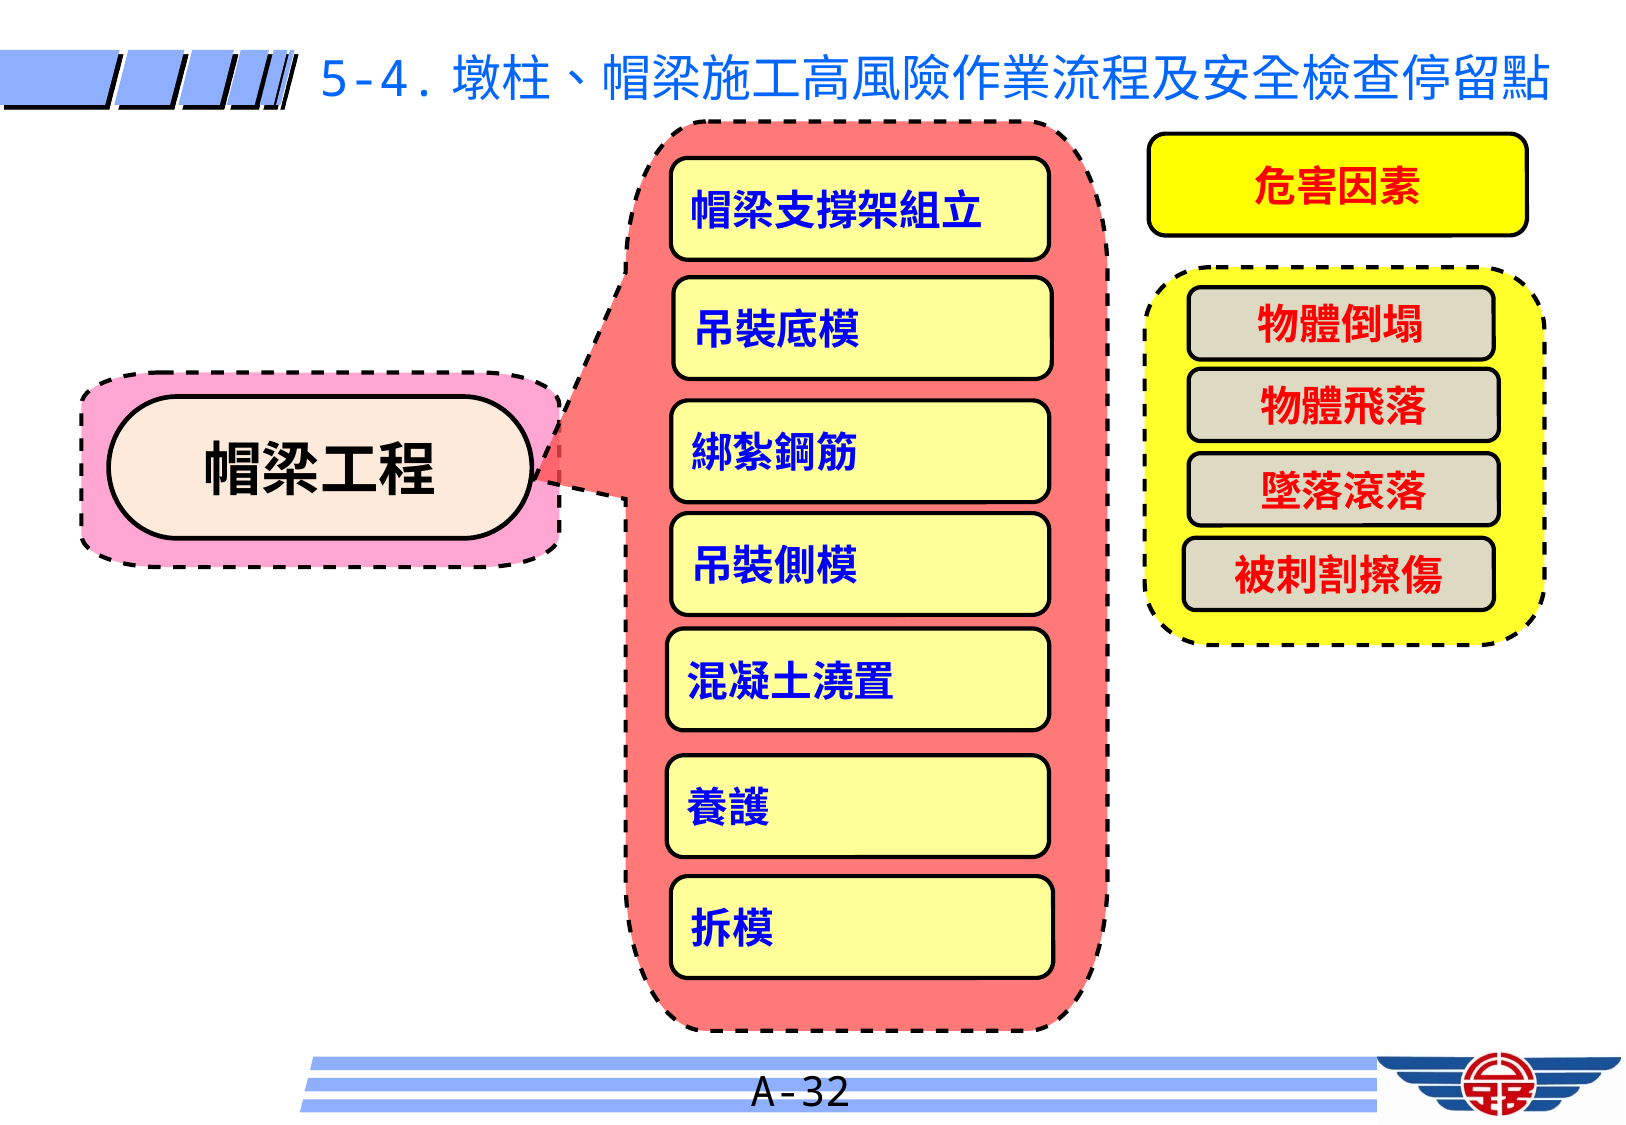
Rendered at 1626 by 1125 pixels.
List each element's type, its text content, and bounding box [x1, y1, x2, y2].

text_box 吊裝底模 [673, 277, 1052, 380]
text_box 危害因素 [1148, 133, 1527, 236]
text_box [1144, 267, 1545, 646]
text_box 墜落滾落 [1188, 453, 1499, 526]
text_box 吊裝側模 [671, 513, 1050, 615]
text_box 物體飛落 [1188, 368, 1499, 442]
text_box 帽梁支撐架組立 [670, 157, 1050, 260]
text_box 被刺割擦傷 [1183, 537, 1494, 611]
text_box 綁紮鋼筋 [671, 400, 1050, 503]
text_box 帽梁工程 [108, 396, 532, 539]
text_box 5-4.墩柱、帽梁施工高風險作業流程及安全檢查停留點 [304, 50, 1603, 113]
text_box 養護 [666, 755, 1050, 858]
text_box 拆模 [670, 876, 1054, 978]
text_box 物體倒塌 [1188, 287, 1494, 360]
text_box [81, 121, 1108, 1031]
text_box 混凝土澆置 [666, 628, 1050, 731]
